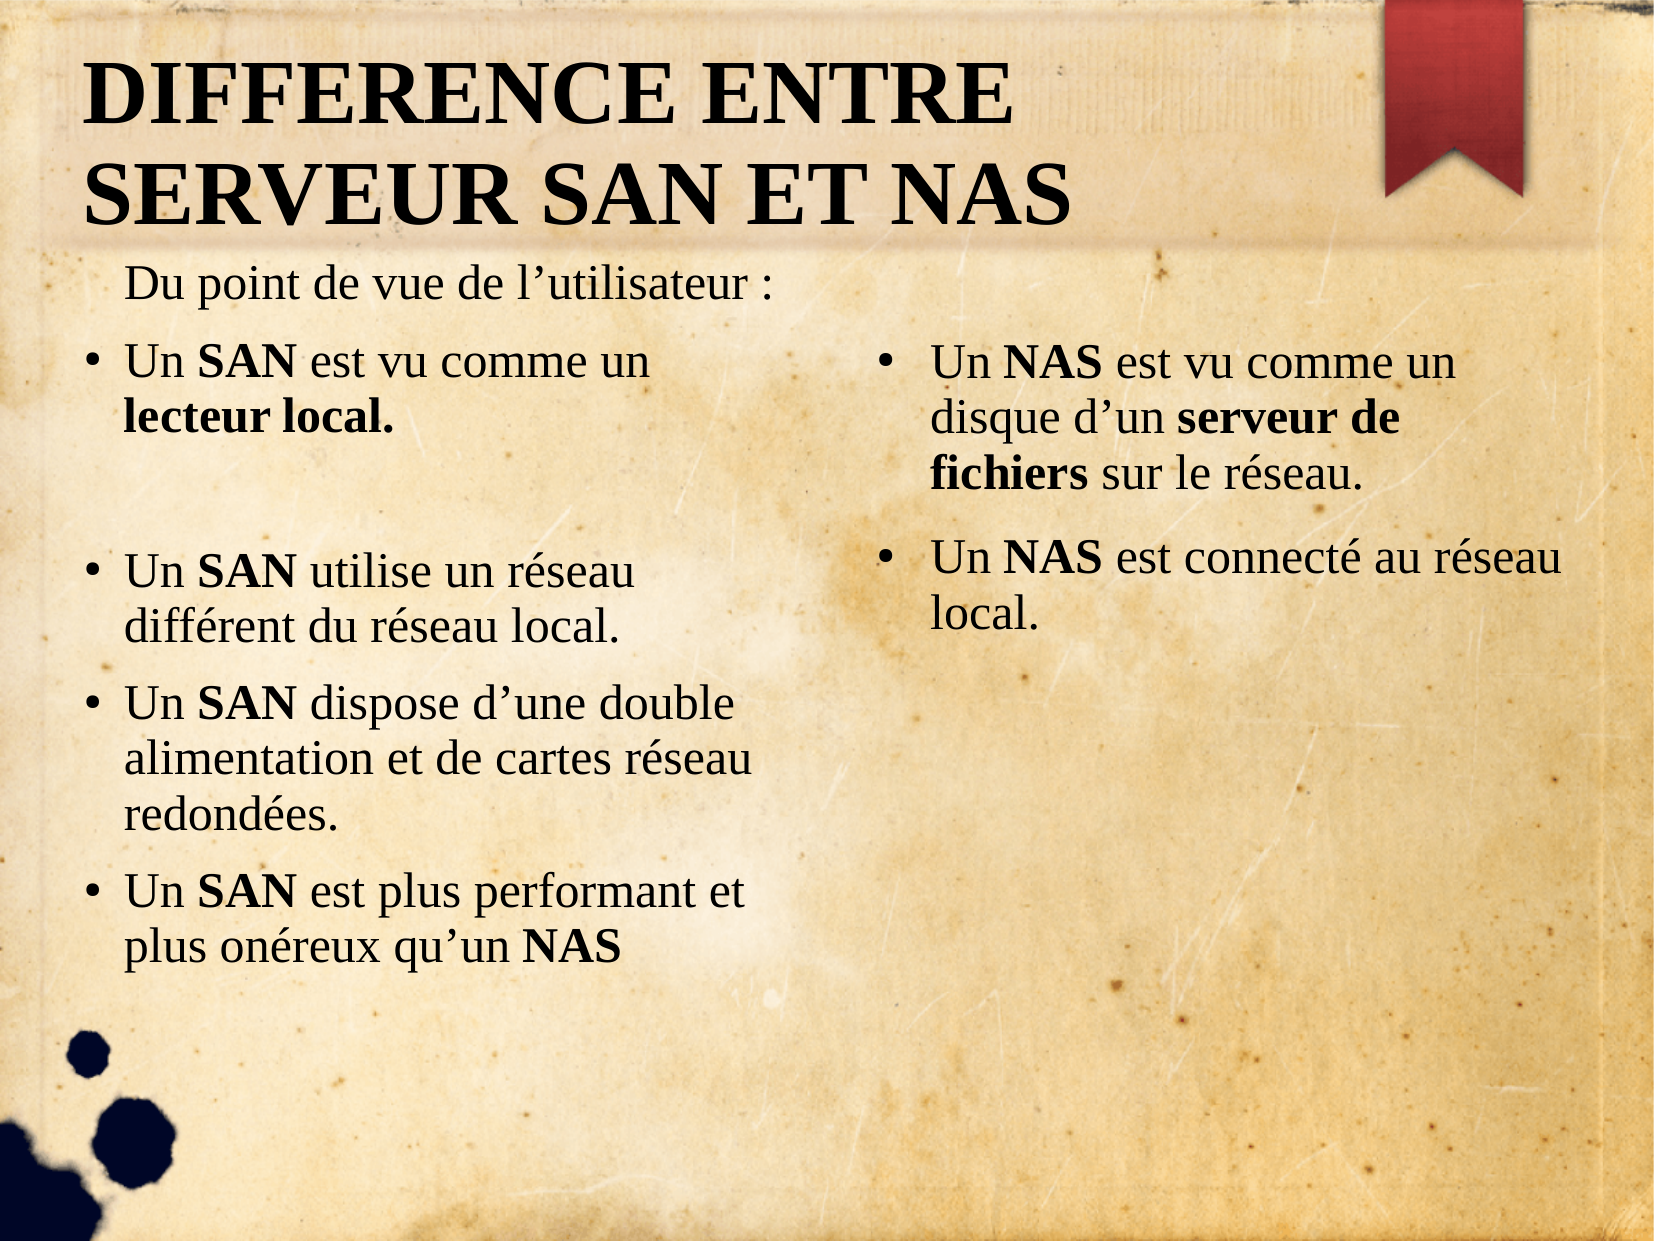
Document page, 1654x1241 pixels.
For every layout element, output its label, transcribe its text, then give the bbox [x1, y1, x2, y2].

list Un NAS est vu comme un disque d’un serveur de fichiers sur le réseau. Un NAS est connecté au réseau local. [859, 334, 1565, 1063]
list Du point de vue de l’utilisateur : Un SAN est vu comme un lecteur local. Un SAN utilise un réseau différent du réseau local. Un SAN dispose d’une double alimentation et de cartes réseau redondées. Un SAN est plus performant et plus onéreux qu’un NAS [70, 255, 798, 975]
picture [0, 0, 1654, 1241]
title DIFFERENCE ENTRE SERVEUR SAN ET NAS [82, 41, 1347, 245]
